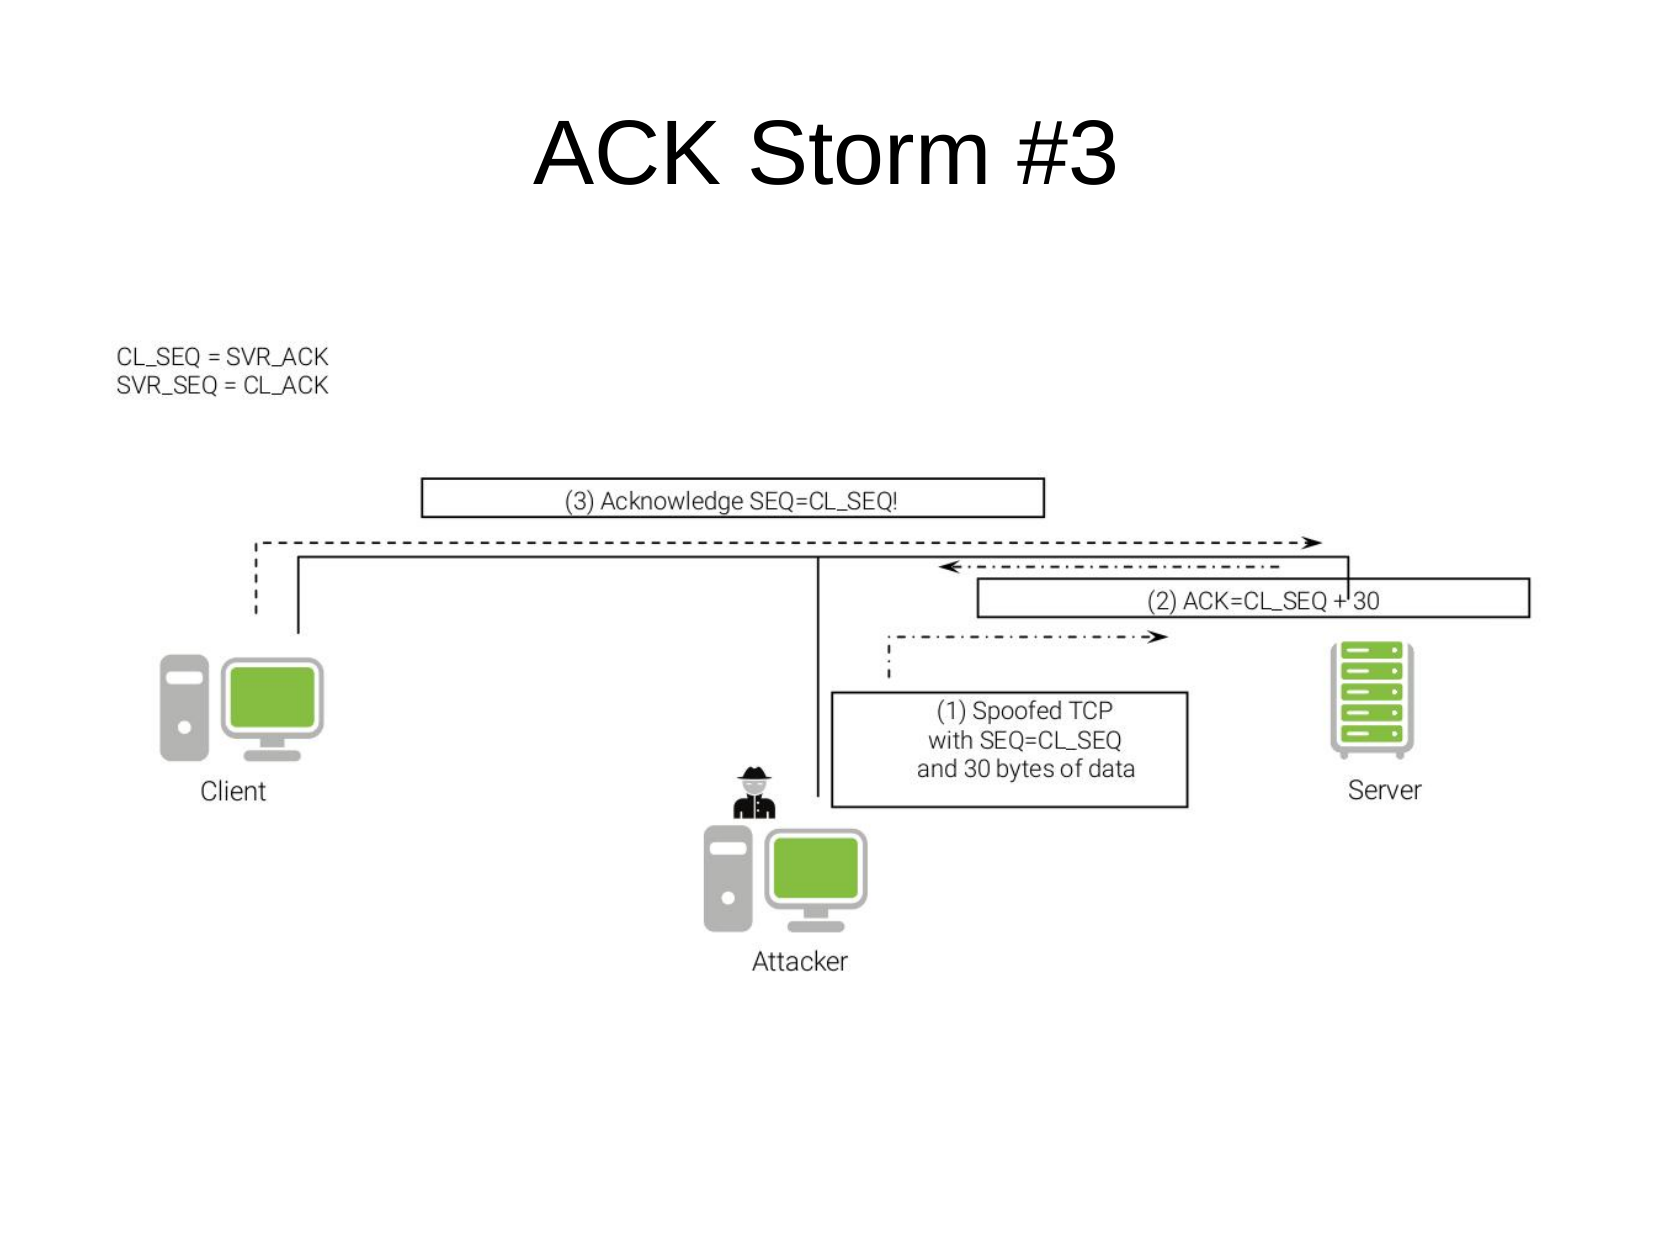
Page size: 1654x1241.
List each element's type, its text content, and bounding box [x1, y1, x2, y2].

title ACK Storm #3 [82, 49, 1571, 257]
picture [82, 311, 1571, 988]
